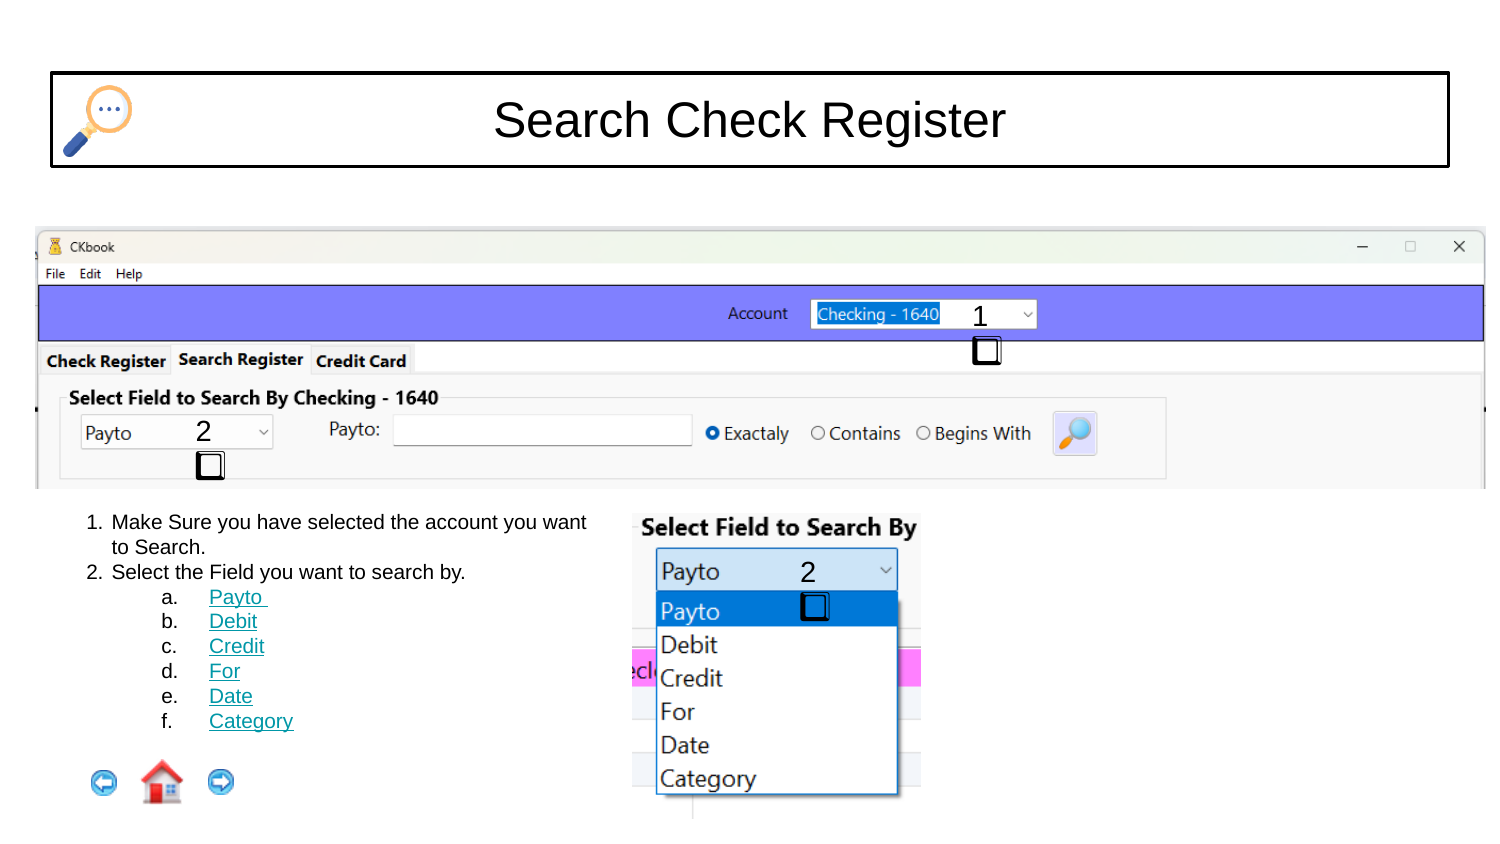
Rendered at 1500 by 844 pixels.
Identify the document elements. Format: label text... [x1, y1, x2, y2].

text_box 2️⃣ [180, 397, 240, 498]
title Search Check Register [51, 72, 1449, 167]
picture [137, 758, 188, 809]
picture [632, 513, 921, 819]
picture [91, 770, 117, 796]
text_box 2️⃣ [785, 538, 844, 639]
picture [35, 226, 1486, 489]
picture [208, 769, 234, 795]
picture [63, 85, 132, 157]
text_box 1️⃣ [957, 282, 1016, 383]
text_box Make Sure you have selected the account you want to Search. Select the Field you want to search by. Payto Debit Credit For Date Category [44, 493, 610, 749]
